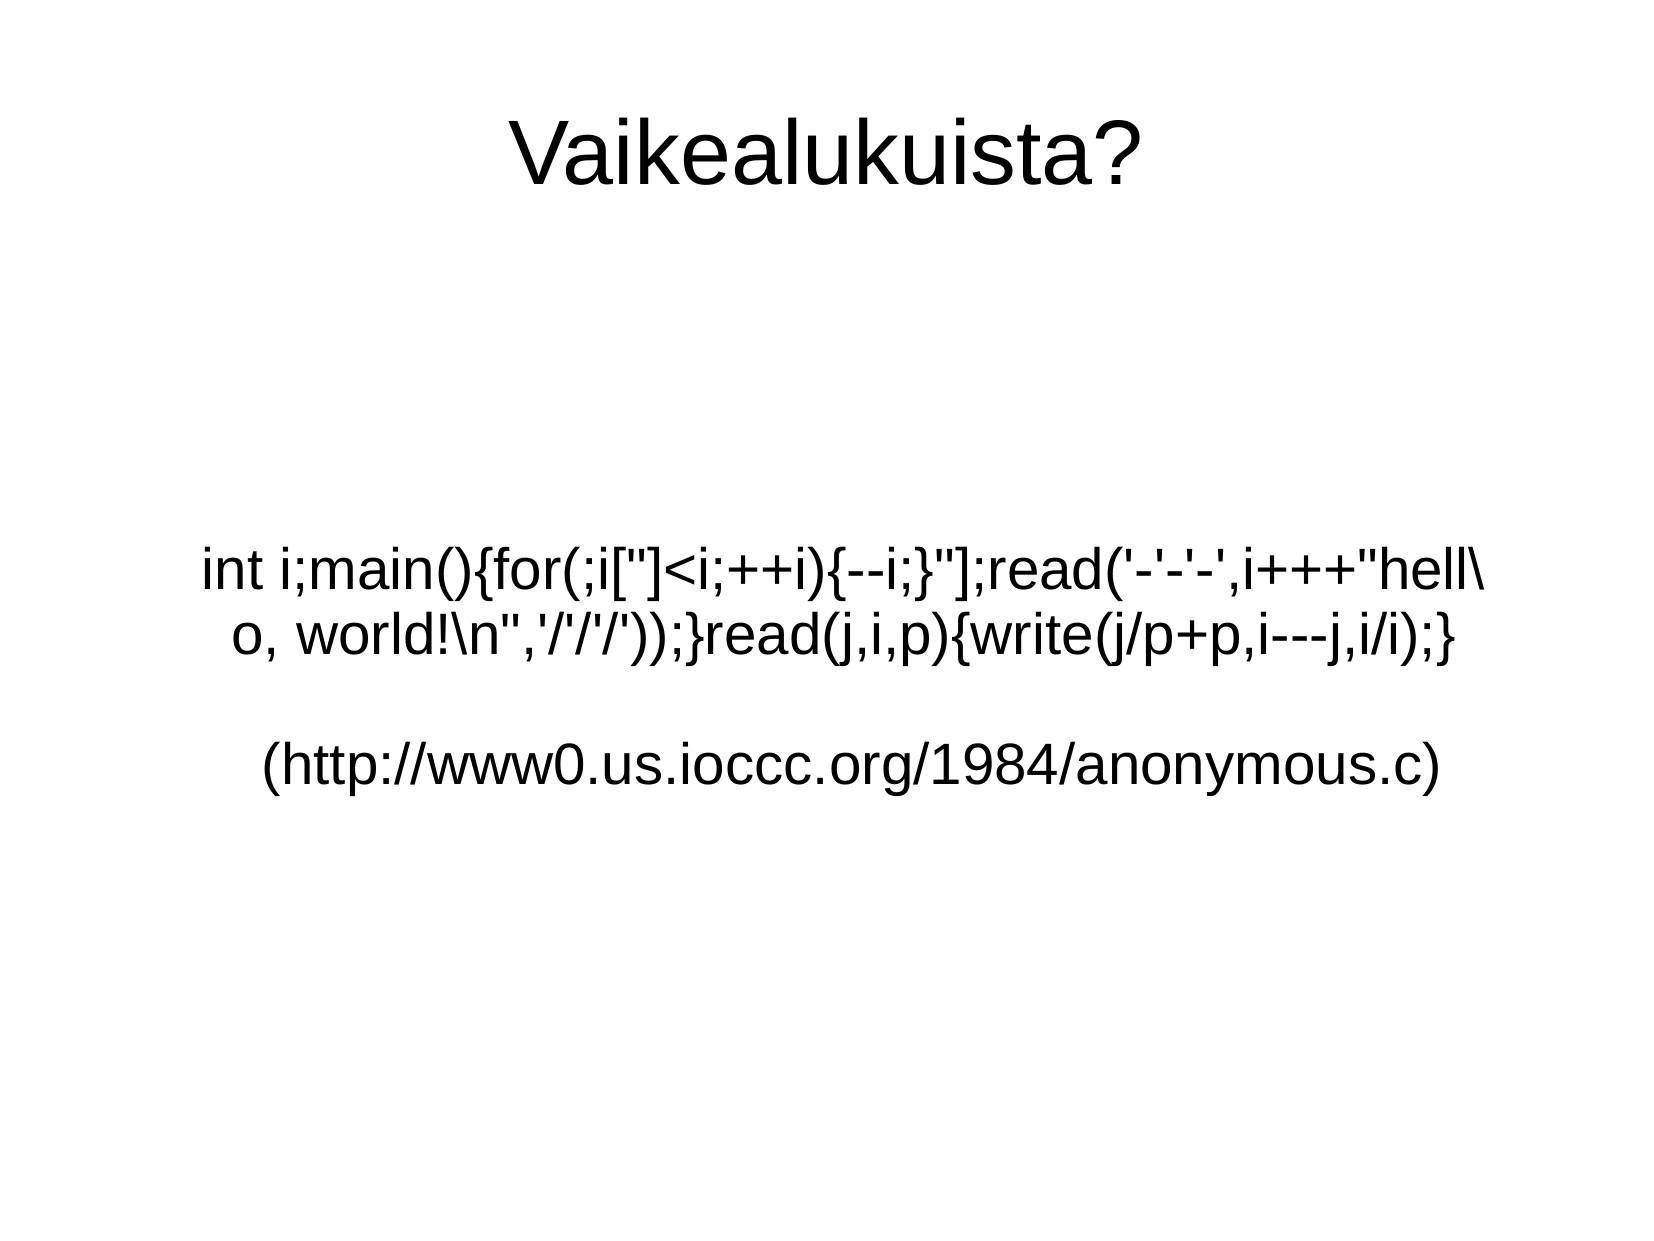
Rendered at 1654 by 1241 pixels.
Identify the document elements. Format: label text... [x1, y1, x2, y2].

title Vaikealukuista? [82, 49, 1571, 257]
subtitle int i;main(){for(;i["]<i;++i){--i;}"];read('-'-'-',i+++"hell\ o, world!\n",'/'/'/'));}read(j,i,p){write(j/p+p,i---j,i/i);} (http://www0.us.ioccc.org/1984/anonymous.c) [82, 297, 1571, 1102]
